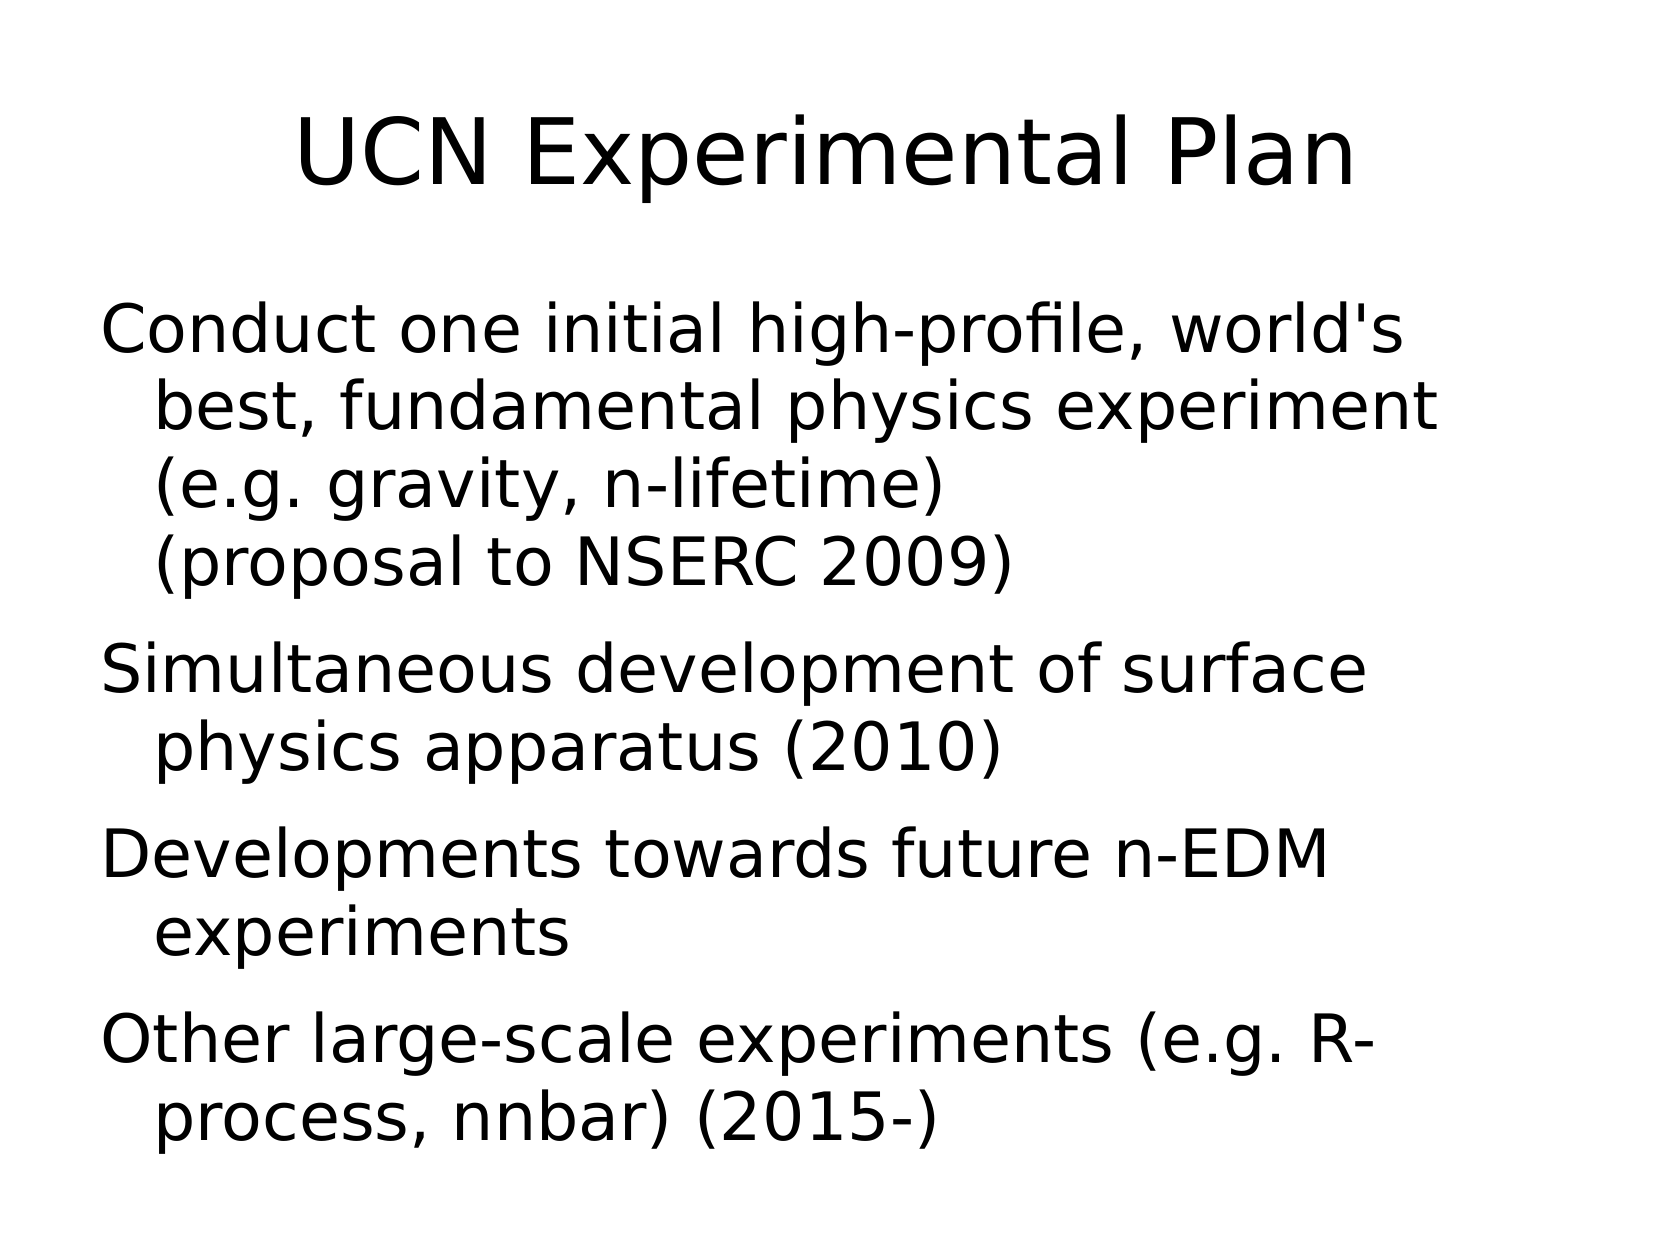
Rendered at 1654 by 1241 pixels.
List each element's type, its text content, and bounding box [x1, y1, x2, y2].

title UCN Experimental Plan [82, 56, 1571, 250]
list Conduct one initial high-profile, world's best, fundamental physics experiment (e.g. gravity, n-lifetime) (proposal to NSERC 2009) Simultaneous development of surface physics apparatus (2010) Developments towards future n-EDM experiments Other large-scale experiments (e.g. R-process, nnbar) (2015-) [82, 290, 1571, 1157]
